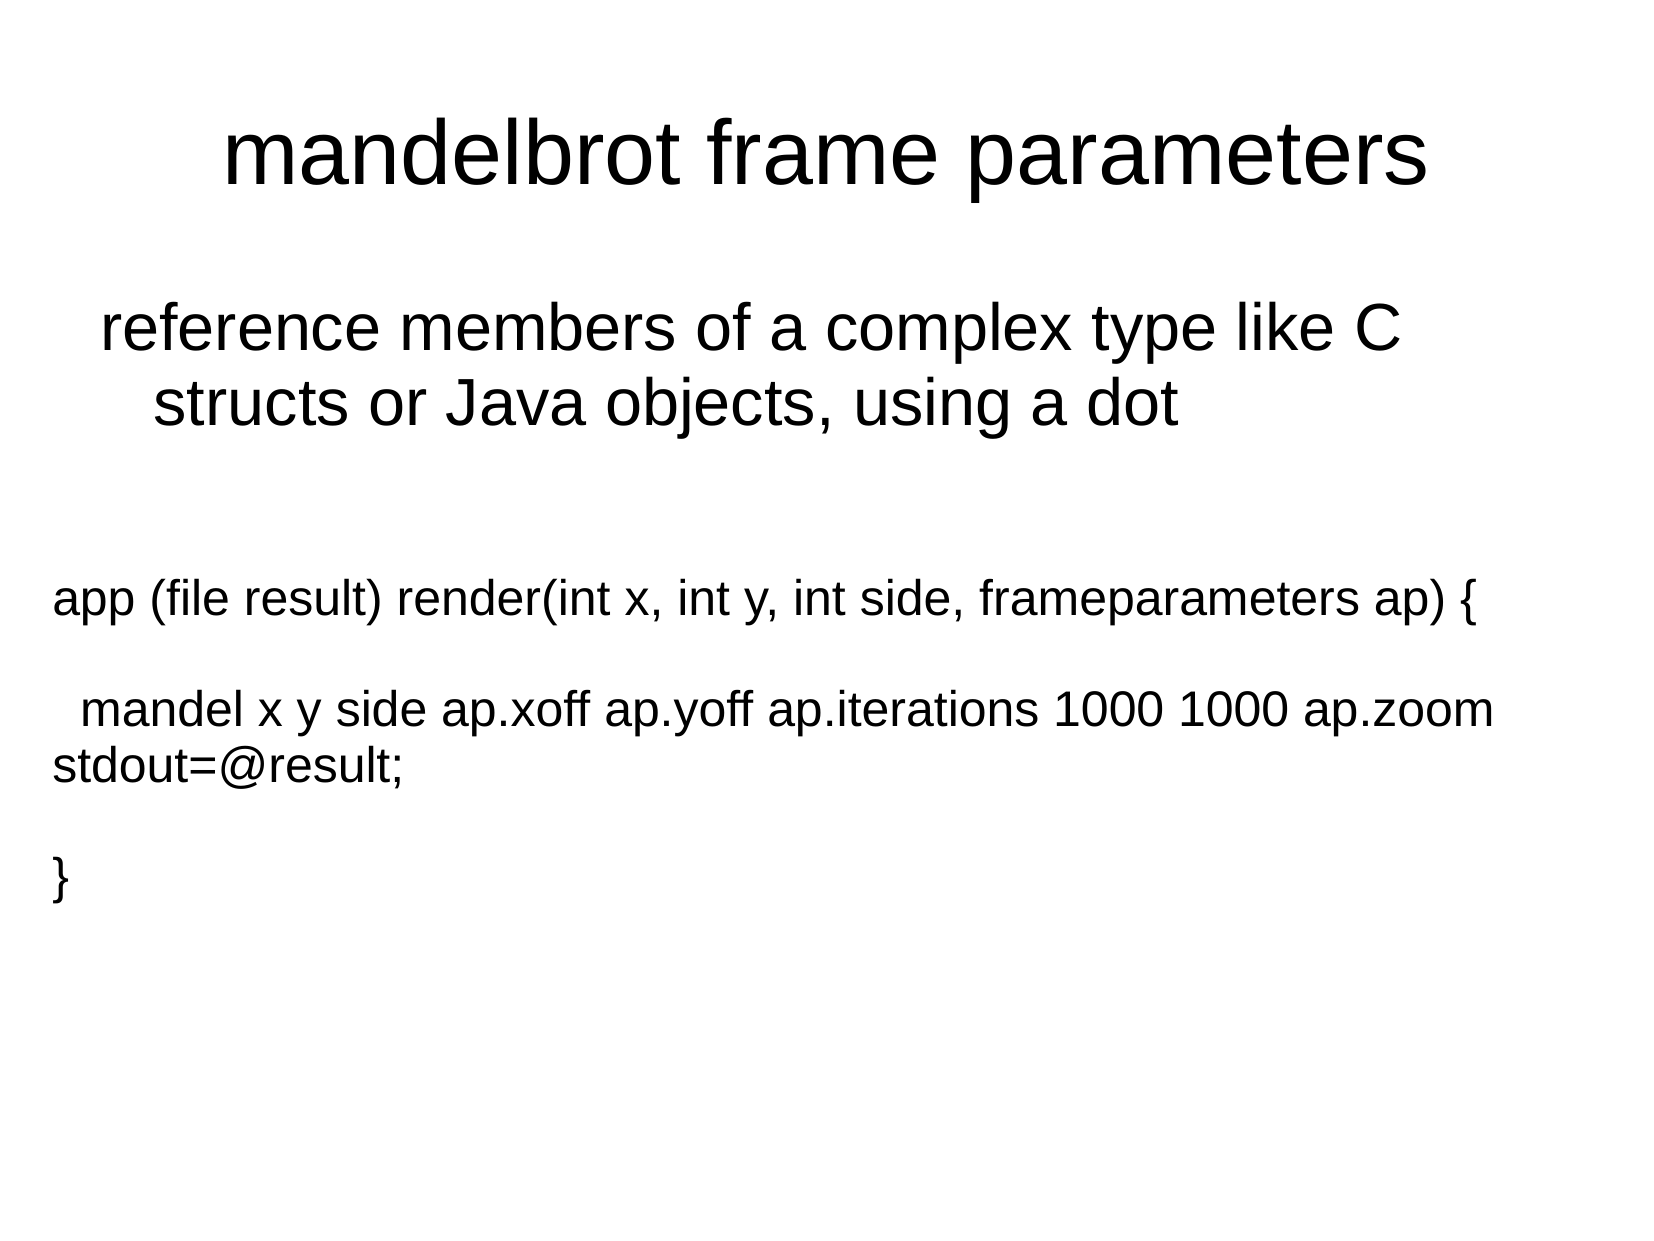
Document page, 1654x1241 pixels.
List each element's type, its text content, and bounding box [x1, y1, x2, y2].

title mandelbrot frame parameters [82, 49, 1571, 257]
list reference members of a complex type like C structs or Java objects, using a dot [82, 290, 1571, 526]
text_box app (file result) render(int x, int y, int side, frameparameters ap) { mandel x y side ap.xoff ap.yoff ap.iterations 1000 1000 ap.zoom stdout=@result; } [37, 562, 1576, 980]
